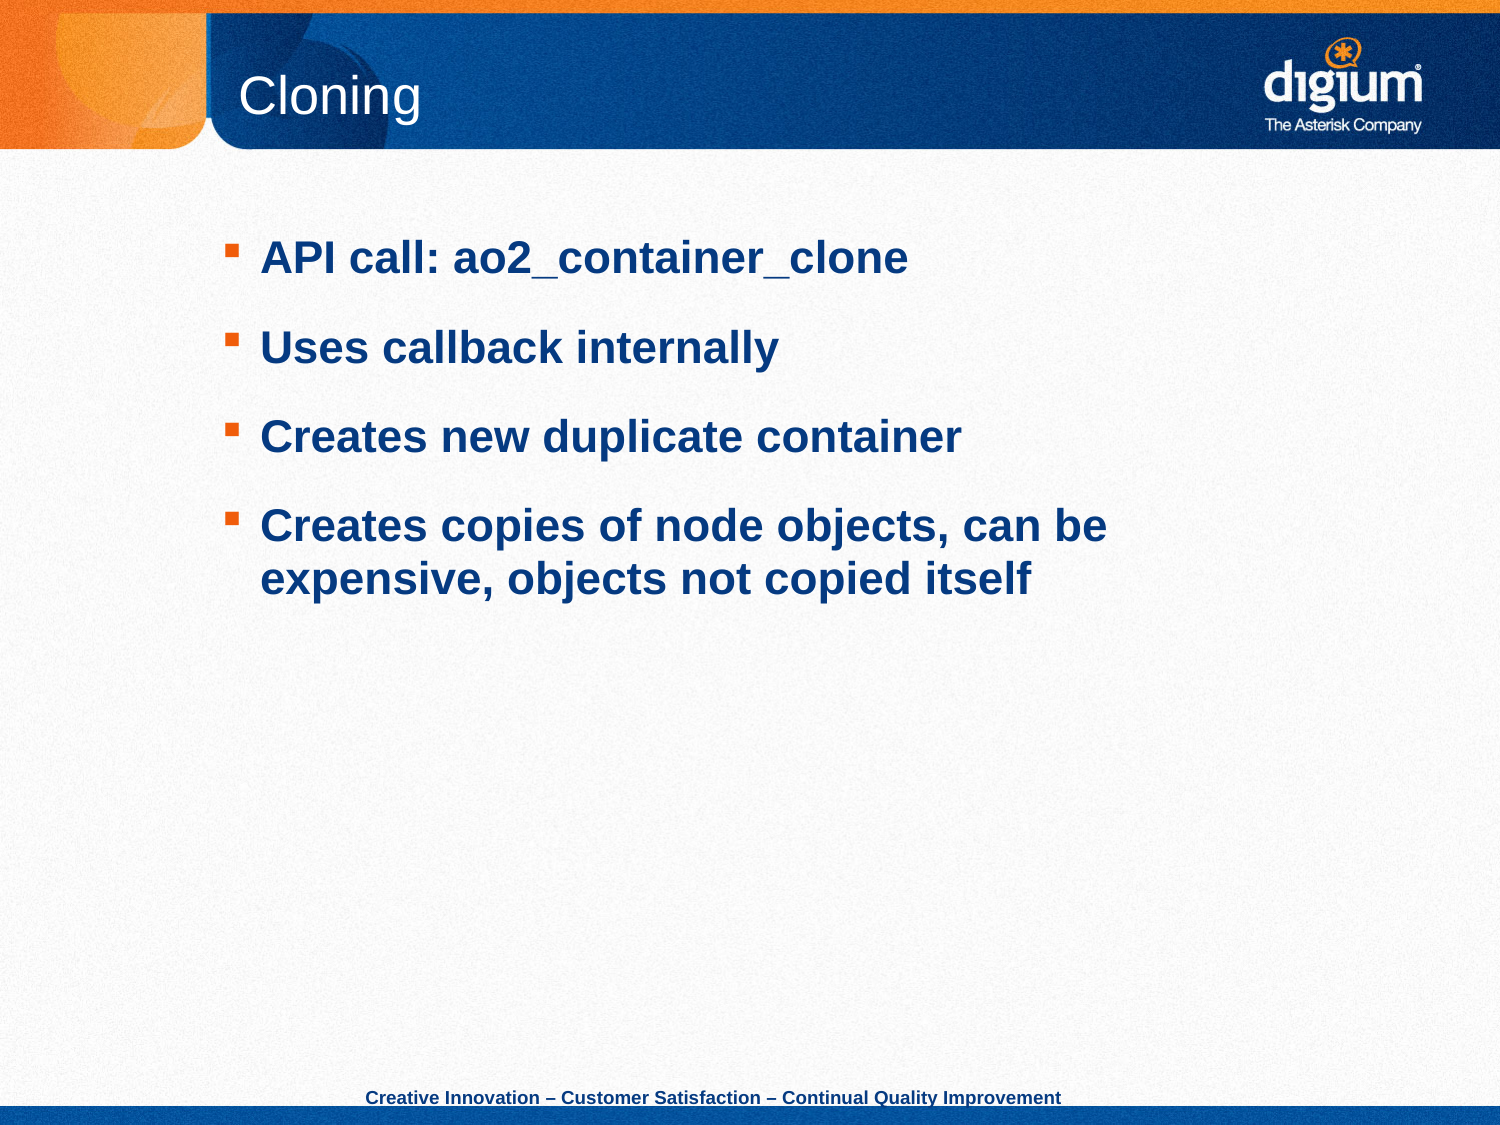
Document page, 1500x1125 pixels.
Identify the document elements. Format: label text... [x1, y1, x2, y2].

picture [0, 0, 1500, 1125]
title Cloning [238, 27, 1243, 127]
list API call: ao2_container_clone Uses callback internally Creates new duplicate container Creates copies of node objects, can be expensive, objects not copied itself [206, 224, 1301, 967]
